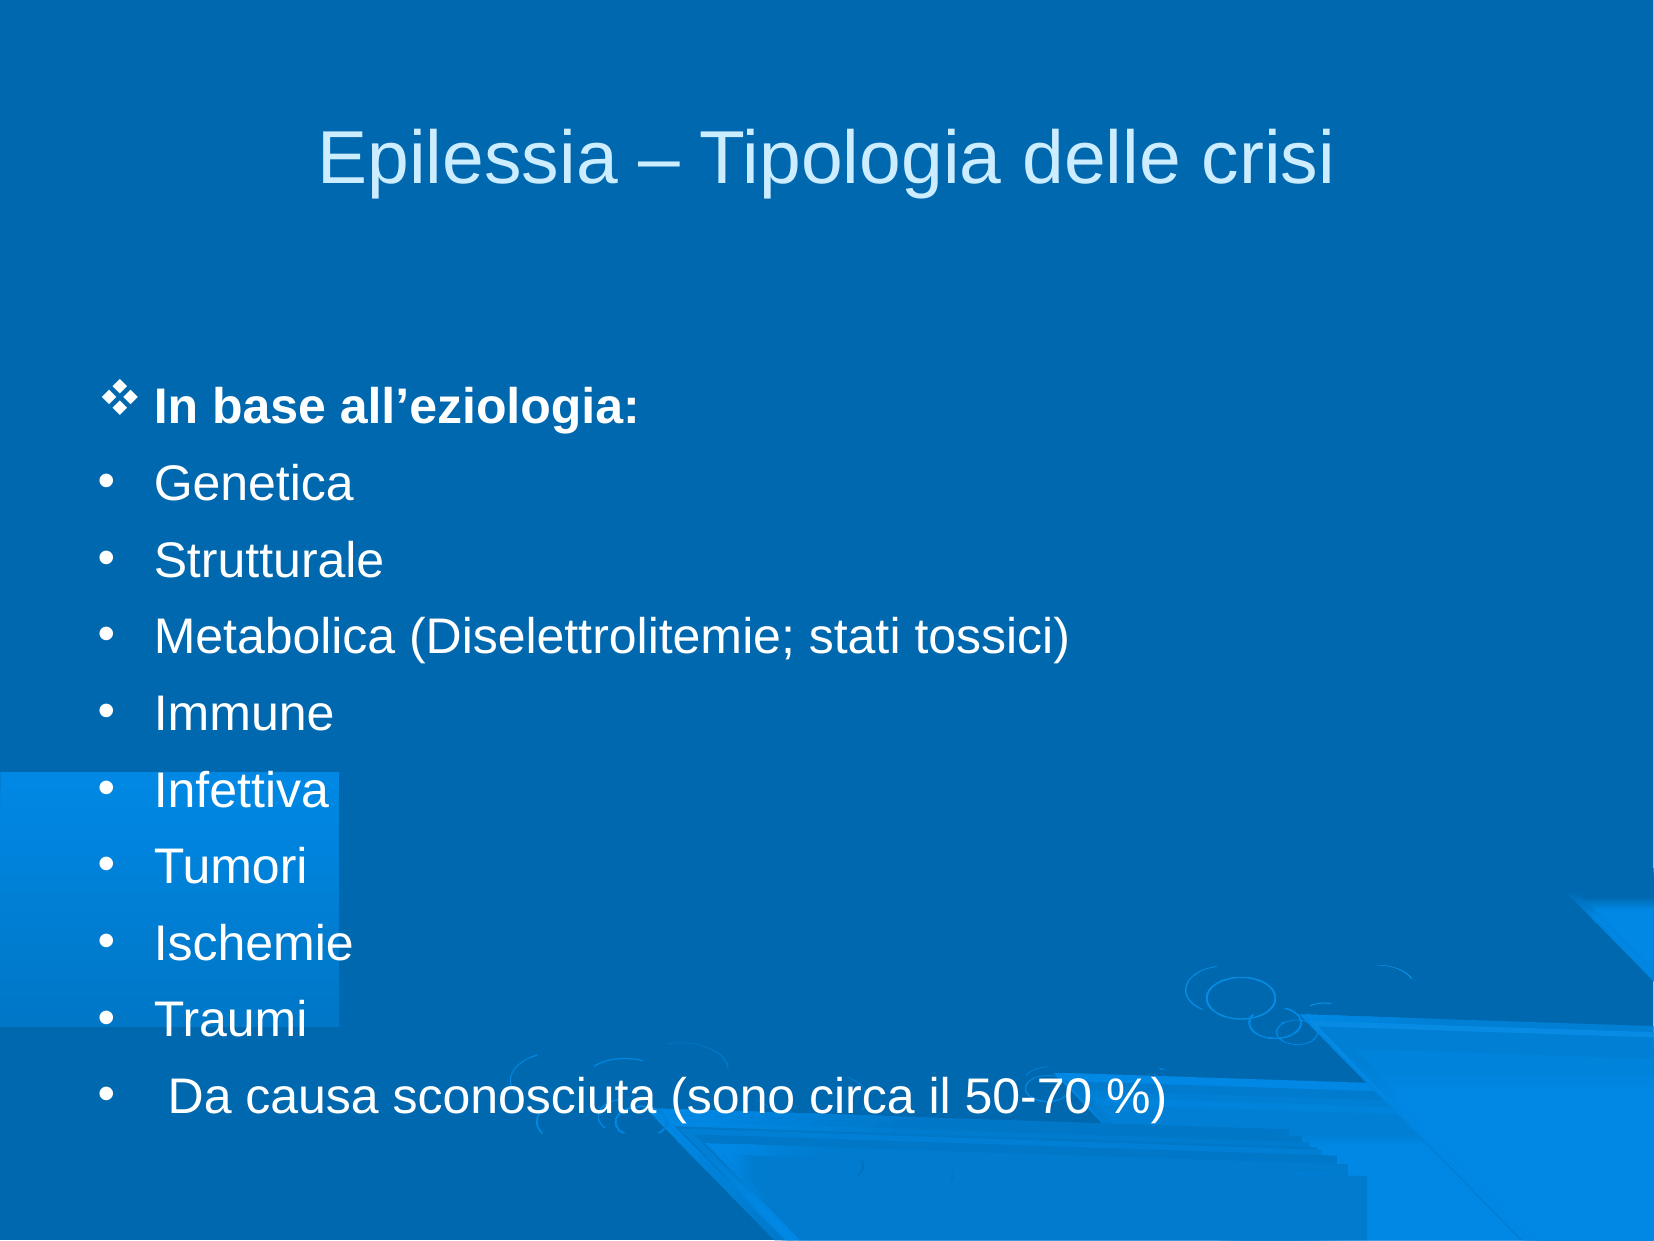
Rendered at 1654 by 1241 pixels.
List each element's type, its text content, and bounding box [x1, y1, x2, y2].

title Epilessia – Tipologia delle crisi [82, 23, 1571, 283]
text_box In base all’eziologia: Genetica Strutturale Metabolica (Diselettrolitemie; stati tossici) Immune Infettiva Tumori Ischemie Traumi Da causa sconosciuta (sono circa il 50-70 %) [82, 289, 1571, 1108]
